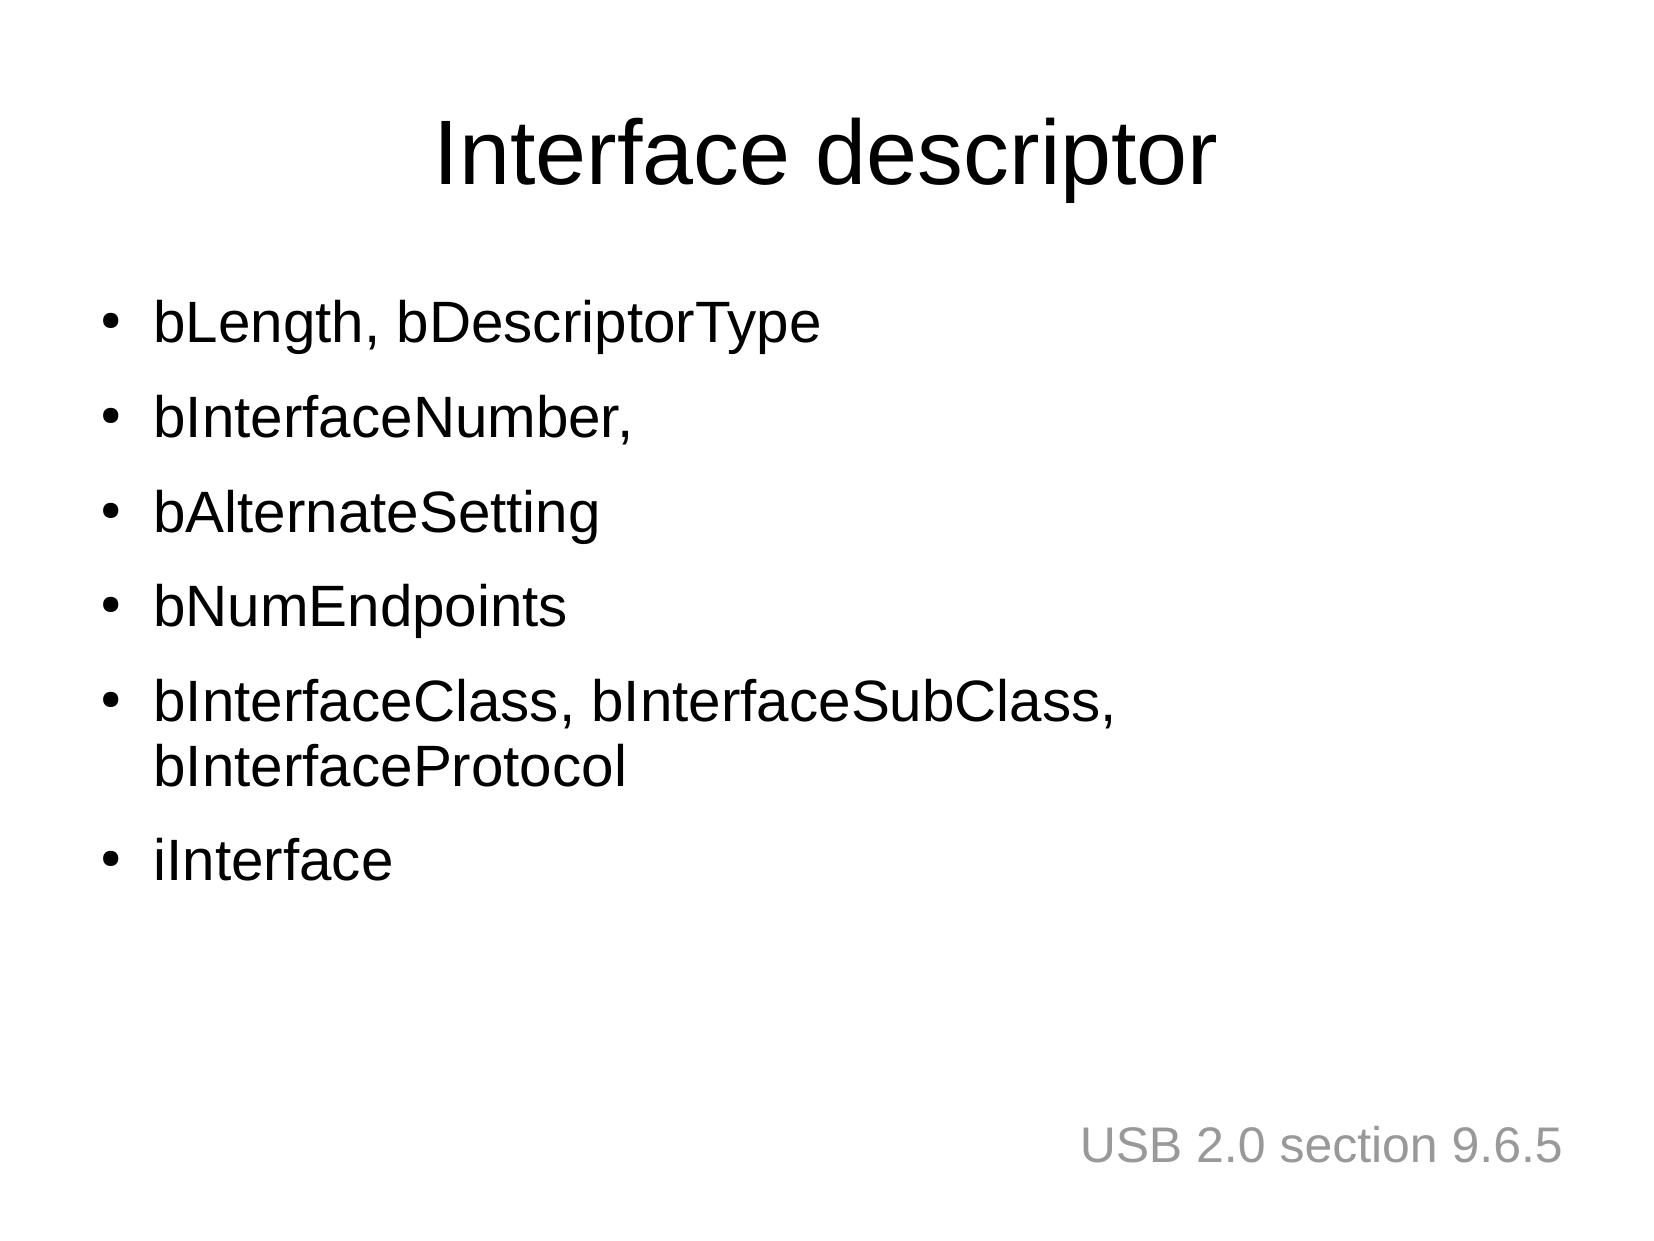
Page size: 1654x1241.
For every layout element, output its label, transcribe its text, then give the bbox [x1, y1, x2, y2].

text_box USB 2.0 section 9.6.5 [1065, 1110, 1621, 1192]
title Interface descriptor [82, 49, 1571, 257]
list bLength, bDescriptorType bInterfaceNumber, bAlternateSetting bNumEndpoints bInterfaceClass, bInterfaceSubClass, bInterfaceProtocol iInterface [82, 290, 1571, 1010]
